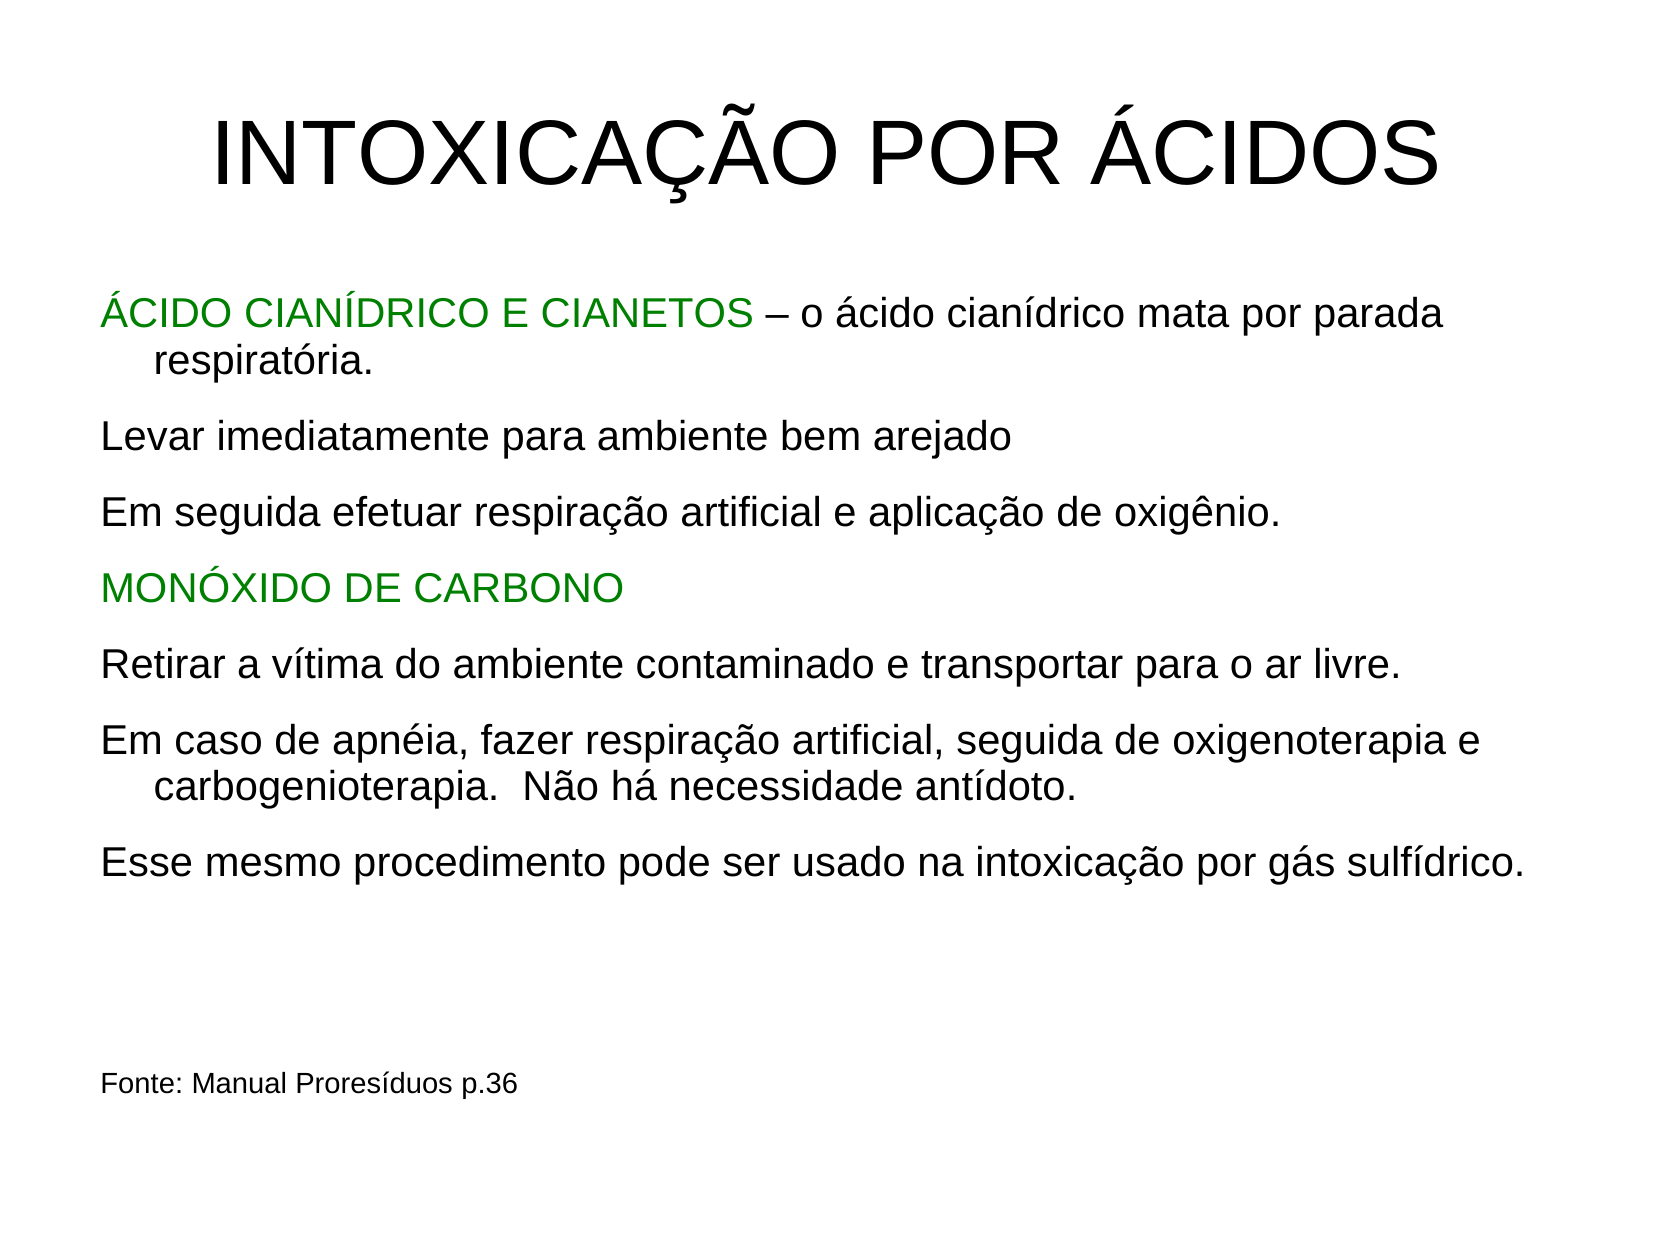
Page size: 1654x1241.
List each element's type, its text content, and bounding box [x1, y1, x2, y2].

title INTOXICAÇÃO POR ÁCIDOS [82, 49, 1571, 257]
list ÁCIDO CIANÍDRICO E CIANETOS – o ácido cianídrico mata por parada respiratória. Levar imediatamente para ambiente bem arejado Em seguida efetuar respiração artificial e aplicação de oxigênio. MONÓXIDO DE CARBONO Retirar a vítima do ambiente contaminado e transportar para o ar livre. Em caso de apnéia, fazer respiração artificial, seguida de oxigenoterapia e carbogenioterapia. Não há necessidade antídoto. Esse mesmo procedimento pode ser usado na intoxicação por gás sulfídrico. Fonte: Manual Proresíduos p.36 [82, 290, 1571, 1151]
